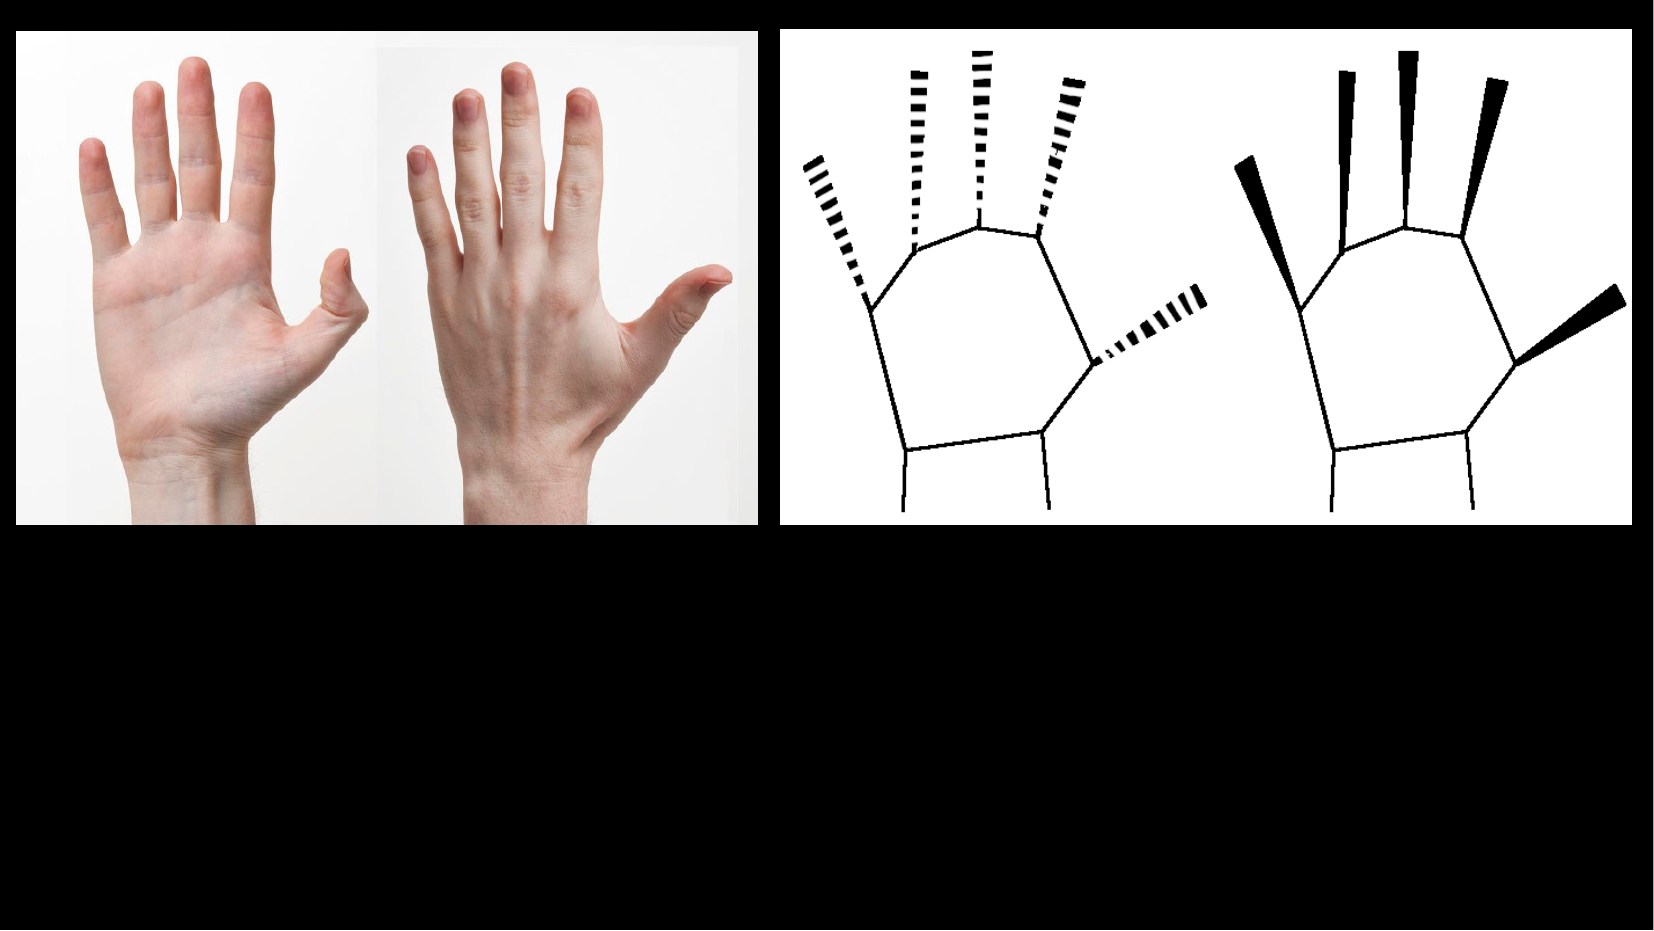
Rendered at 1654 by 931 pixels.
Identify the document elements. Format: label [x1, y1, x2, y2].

picture [780, 29, 1632, 526]
picture [16, 31, 758, 526]
